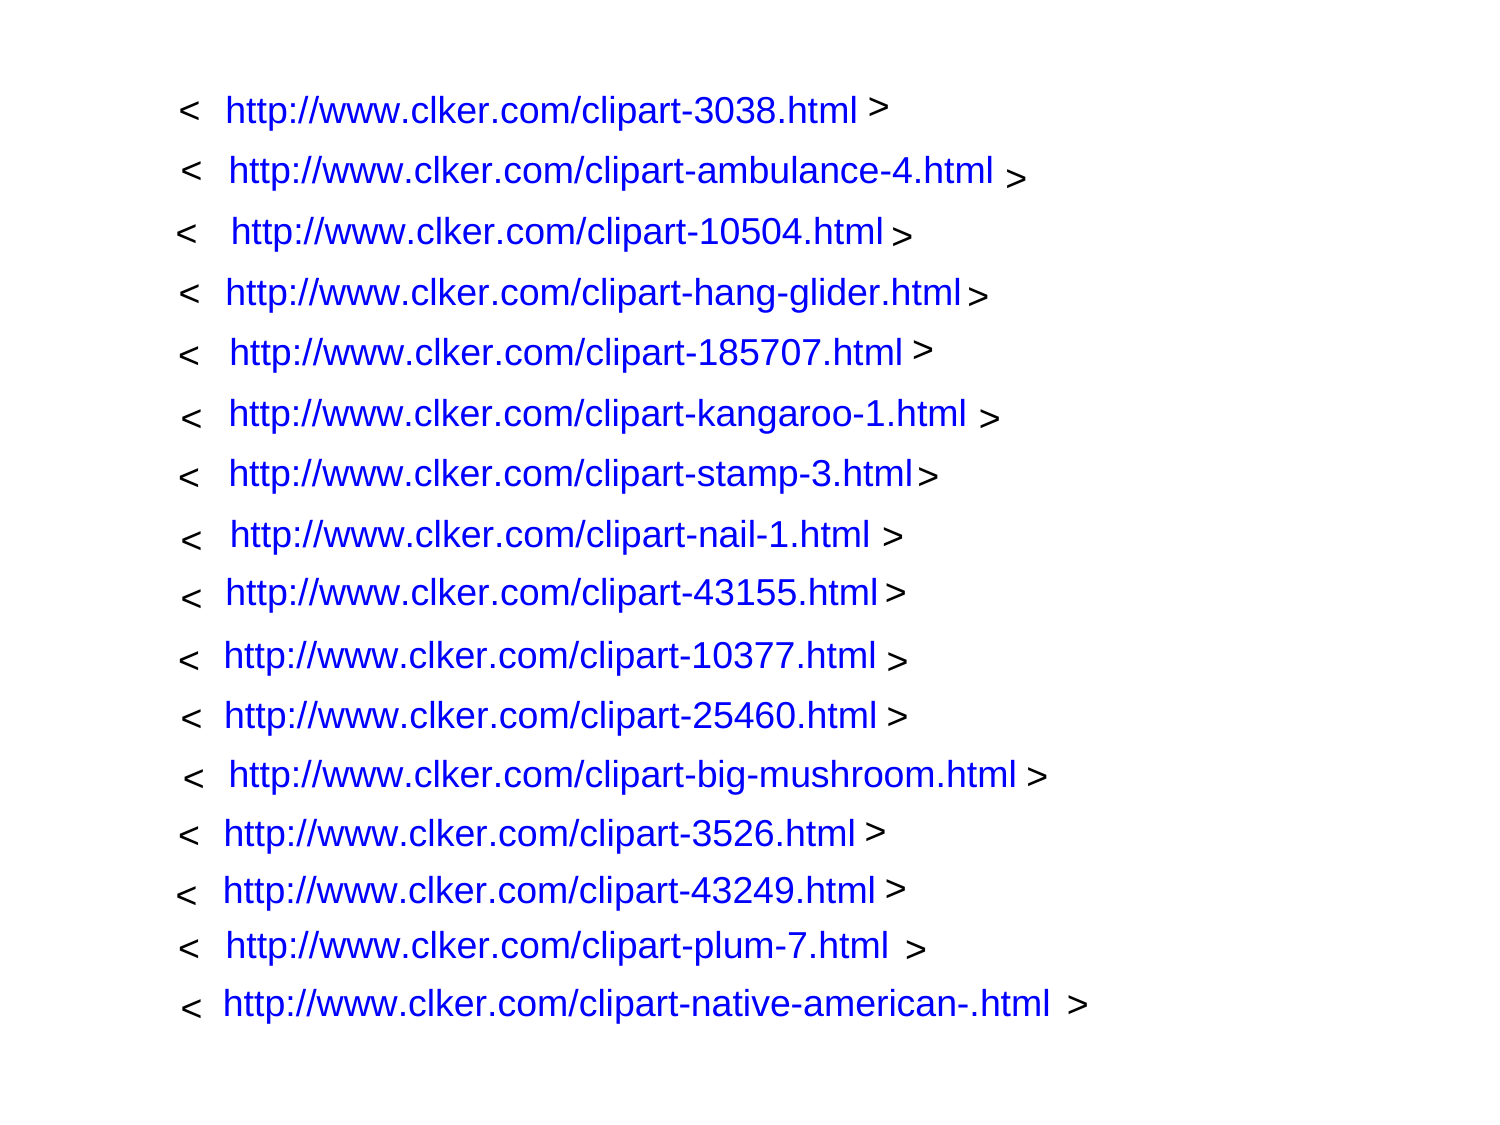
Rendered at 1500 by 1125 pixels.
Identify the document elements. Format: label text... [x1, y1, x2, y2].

text_box < [163, 915, 216, 977]
text_box > [870, 856, 922, 918]
text_box < [165, 976, 218, 1037]
text_box > [849, 799, 902, 861]
text_box http://www.clker.com/clipart-native-american-.html [216, 971, 1313, 1032]
text_box > [876, 204, 929, 265]
text_box > [952, 264, 1005, 325]
text_box http://www.clker.com/clipart-185707.html [214, 320, 919, 381]
text_box > [870, 559, 922, 621]
text_box < [163, 78, 216, 139]
text_box > [871, 690, 924, 745]
text_box http://www.clker.com/clipart-big-mushroom.html [218, 742, 1313, 803]
text_box http://www.clker.com/clipart-3526.html [216, 800, 849, 858]
text_box > [867, 504, 920, 565]
text_box http://www.clker.com/clipart-hang-glider.html [213, 259, 1071, 321]
text_box < [163, 628, 216, 690]
text_box http://www.clker.com/clipart-43249.html [213, 858, 870, 913]
text_box > [871, 629, 924, 690]
text_box http://www.clker.com/clipart-3038.html [216, 78, 874, 138]
text_box http://www.clker.com/clipart-10377.html [208, 622, 893, 683]
text_box < [163, 803, 216, 864]
text_box http://www.clker.com/clipart-43155.html [218, 560, 870, 621]
text_box < [165, 508, 218, 569]
text_box < [160, 200, 213, 262]
text_box http://www.clker.com/clipart-25460.html [216, 683, 871, 742]
text_box http://www.clker.com/clipart-10504.html [216, 199, 900, 259]
text_box < [163, 323, 216, 384]
text_box > [990, 146, 1043, 208]
text_box > [1011, 744, 1064, 805]
text_box http://www.clker.com/clipart-ambulance-4.html [218, 138, 1133, 200]
text_box http://www.clker.com/clipart-stamp-3.html [216, 441, 929, 503]
text_box < [165, 138, 218, 199]
text_box http://www.clker.com/clipart-kangaroo-1.html [213, 381, 1121, 442]
text_box > [853, 74, 905, 135]
text_box > [897, 316, 950, 378]
text_box < [165, 569, 218, 627]
text_box > [1052, 972, 1104, 1034]
text_box < [168, 746, 220, 807]
text_box http://www.clker.com/clipart-plum-7.html [213, 913, 890, 971]
text_box < [165, 385, 218, 447]
text_box < [165, 685, 218, 747]
text_box > [964, 386, 1016, 447]
text_box > [890, 917, 943, 978]
text_box http://www.clker.com/clipart-nail-1.html [215, 502, 886, 560]
text_box < [163, 445, 216, 507]
text_box > [902, 444, 955, 505]
text_box < [163, 260, 216, 322]
text_box < [160, 863, 213, 924]
